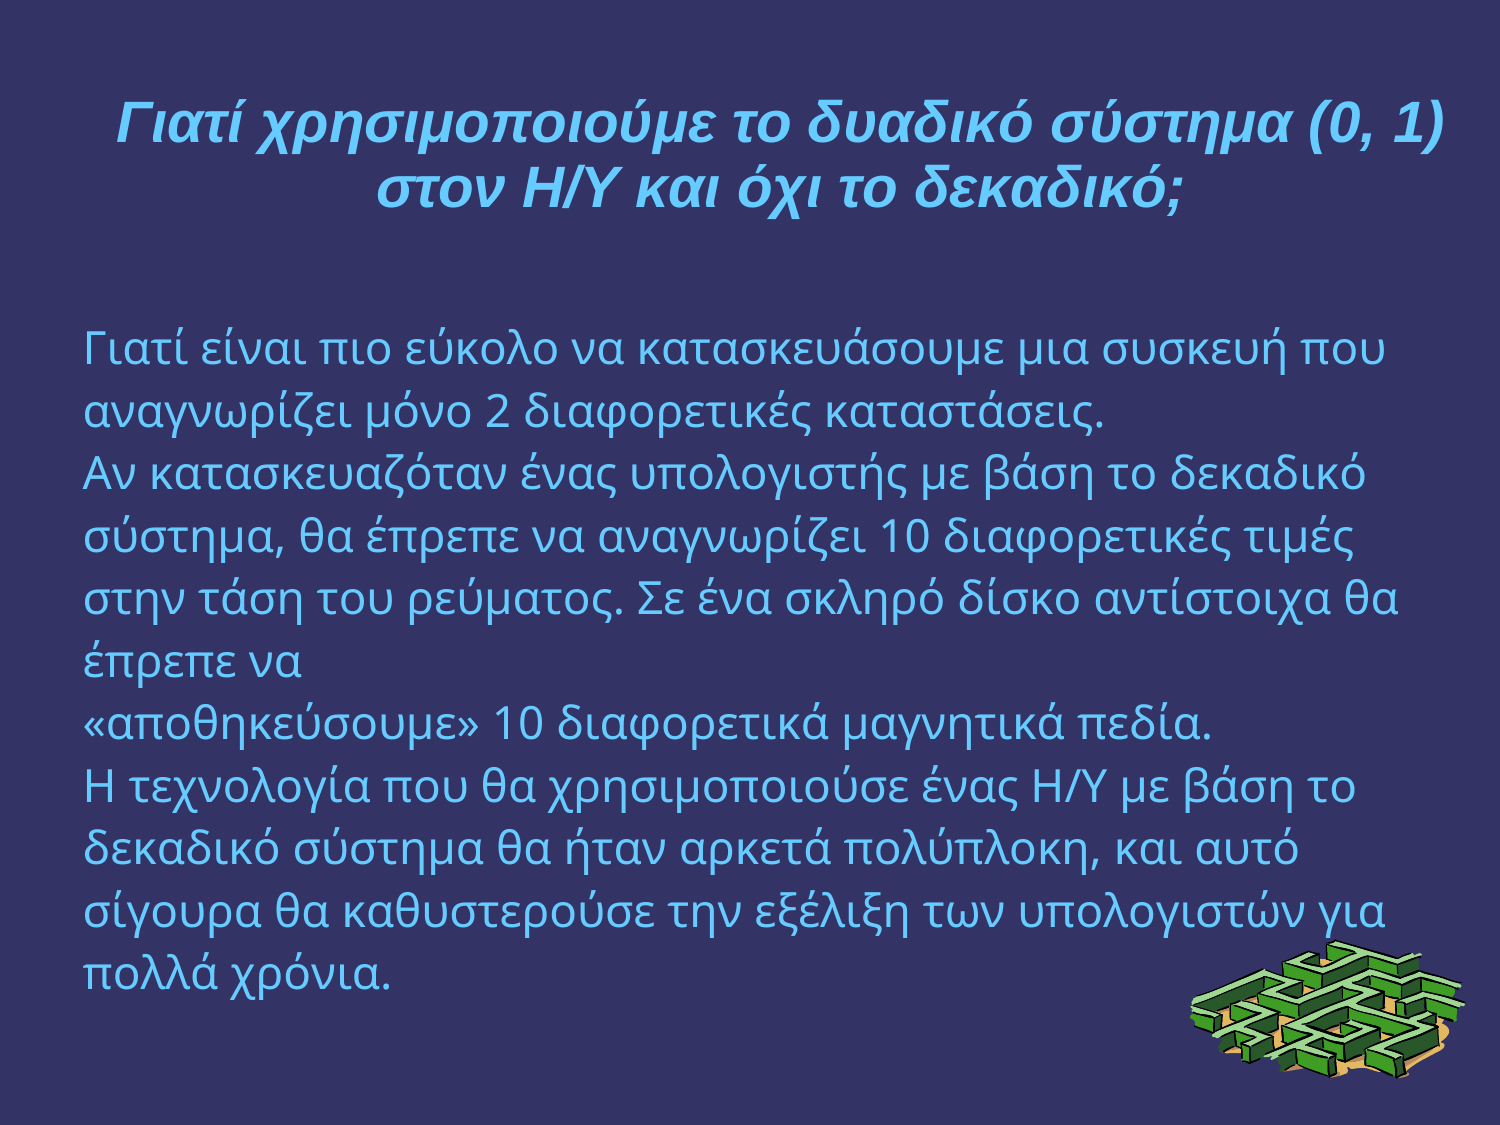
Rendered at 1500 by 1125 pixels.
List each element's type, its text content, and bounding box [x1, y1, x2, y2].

title Γιατί χρησιμοποιούμε το δυαδικό σύστημα (0, 1) στον Η/Υ και όχι το δεκαδικό; [106, 64, 1457, 245]
list Γιατί είναι πιο εύκολο να κατασκευάσουμε μια συσκευή που αναγνωρίζει μόνο 2 διαφορετικές καταστάσεις. Αν κατασκευαζόταν ένας υπολογιστής με βάση το δεκαδικό σύστημα, θα έπρεπε να αναγνωρίζει 10 διαφορετικές τιμές στην τάση του ρεύματος. Σε ένα σκληρό δίσκο αντίστοιχα θα έπρεπε να «αποθηκεύσουμε» 10 διαφορετικά μαγνητικά πεδία. Η τεχνολογία που θα χρησιμοποιούσε ένας Η/Υ με βάση το δεκαδικό σύστημα θα ήταν αρκετά πολύπλοκη, και αυτό σίγουρα θα καθυστερούσε την εξέλιξη των υπολογιστών για πολλά χρόνια. [82, 236, 1433, 1049]
